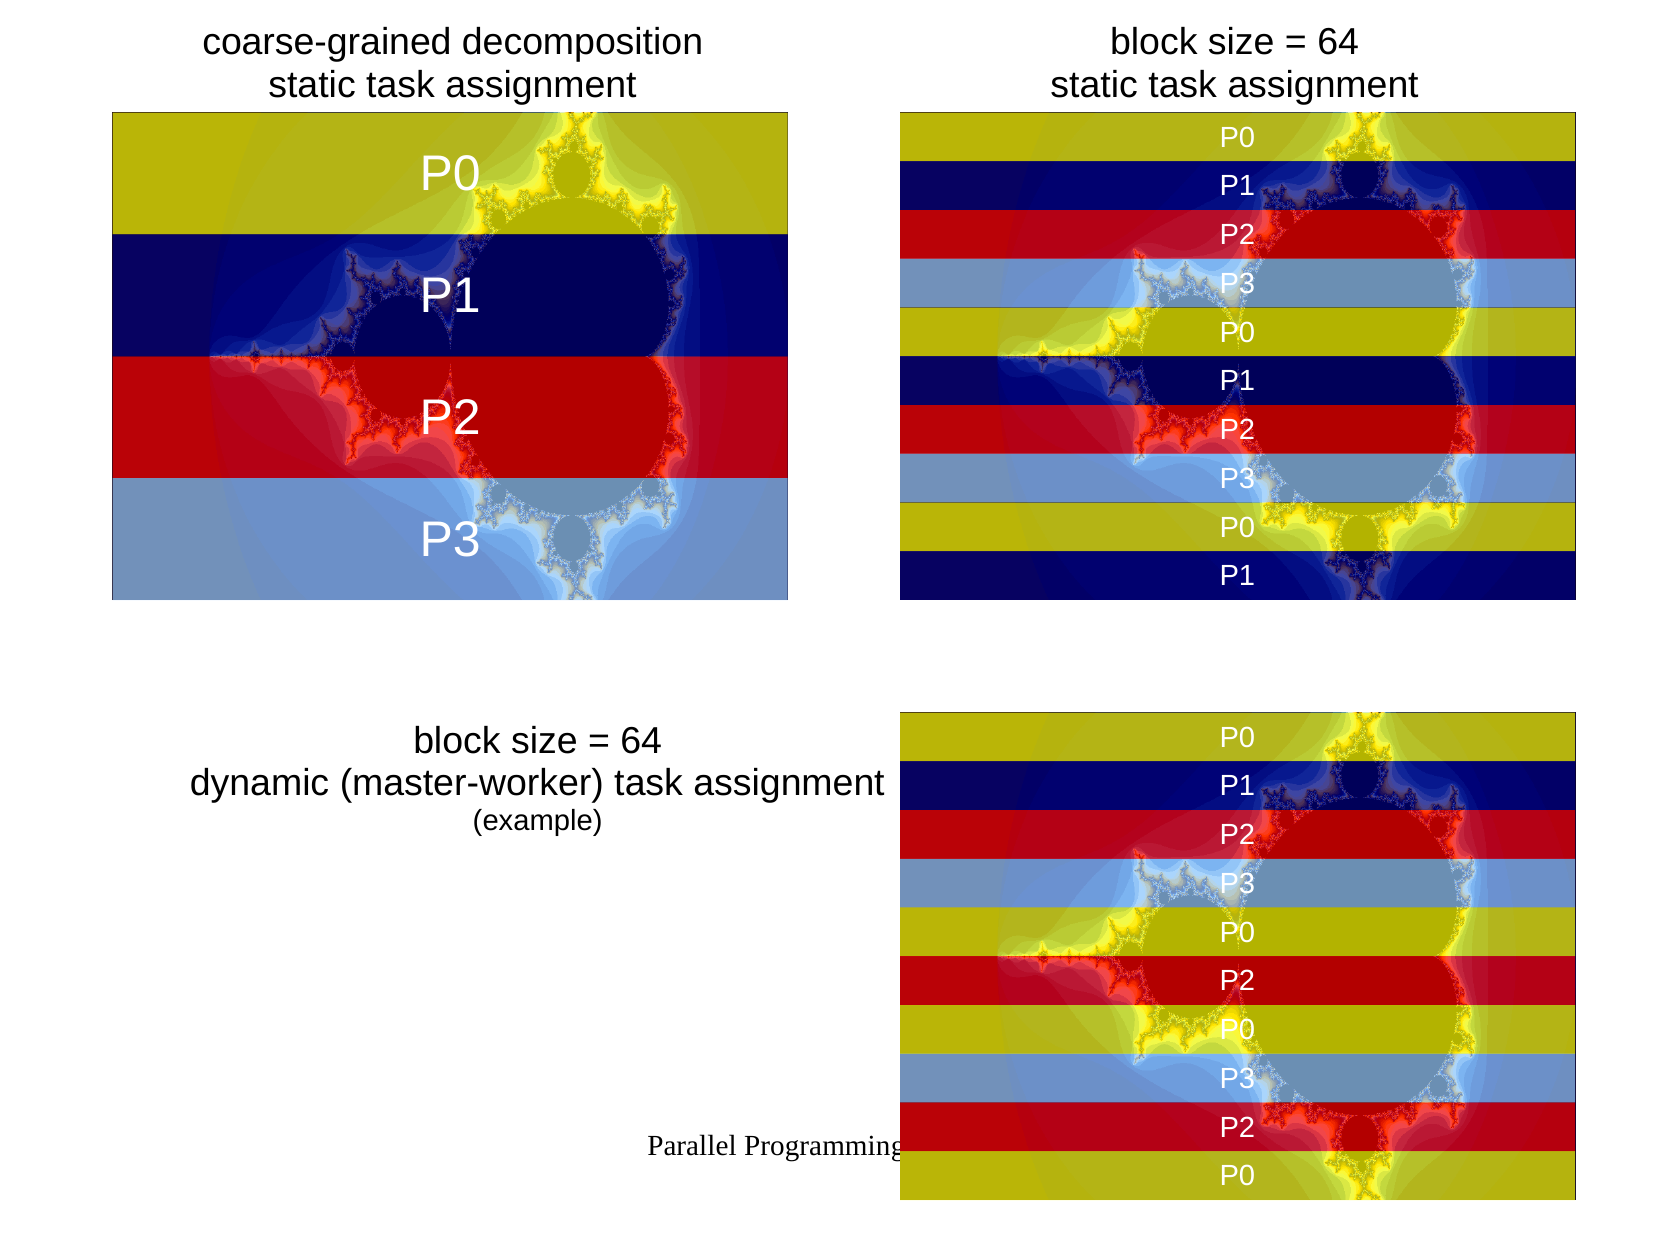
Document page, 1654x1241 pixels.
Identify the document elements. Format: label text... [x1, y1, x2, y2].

text_box P2 [900, 1103, 1576, 1152]
text_box block size = 64 dynamic (master-worker) task assignment (example) [175, 712, 901, 845]
text_box P0 [900, 1152, 1576, 1201]
text_box P0 [900, 1005, 1576, 1053]
text_box P0 [900, 112, 1576, 161]
text_box P3 [900, 258, 1576, 307]
text_box P1 [900, 551, 1576, 600]
text_box P3 [900, 1053, 1576, 1103]
text_box P2 [112, 357, 788, 478]
text_box P3 [112, 478, 788, 601]
text_box P0 [900, 307, 1576, 356]
text_box P3 [900, 453, 1576, 502]
text_box P2 [900, 956, 1576, 1005]
text_box P2 [900, 810, 1576, 858]
text_box coarse-grained decomposition static task assignment [187, 13, 718, 113]
text_box P0 [112, 112, 788, 234]
text_box P1 [900, 356, 1576, 405]
text_box block size = 64 static task assignment [1035, 13, 1434, 113]
text_box P1 [900, 161, 1576, 210]
text_box P2 [900, 405, 1576, 453]
text_box P0 [901, 712, 1576, 761]
text_box P1 [112, 234, 788, 357]
text_box P1 [901, 761, 1576, 810]
text_box P3 [900, 858, 1576, 907]
text_box P0 [900, 907, 1576, 956]
text_box P2 [900, 210, 1576, 258]
text_box P0 [900, 502, 1576, 551]
